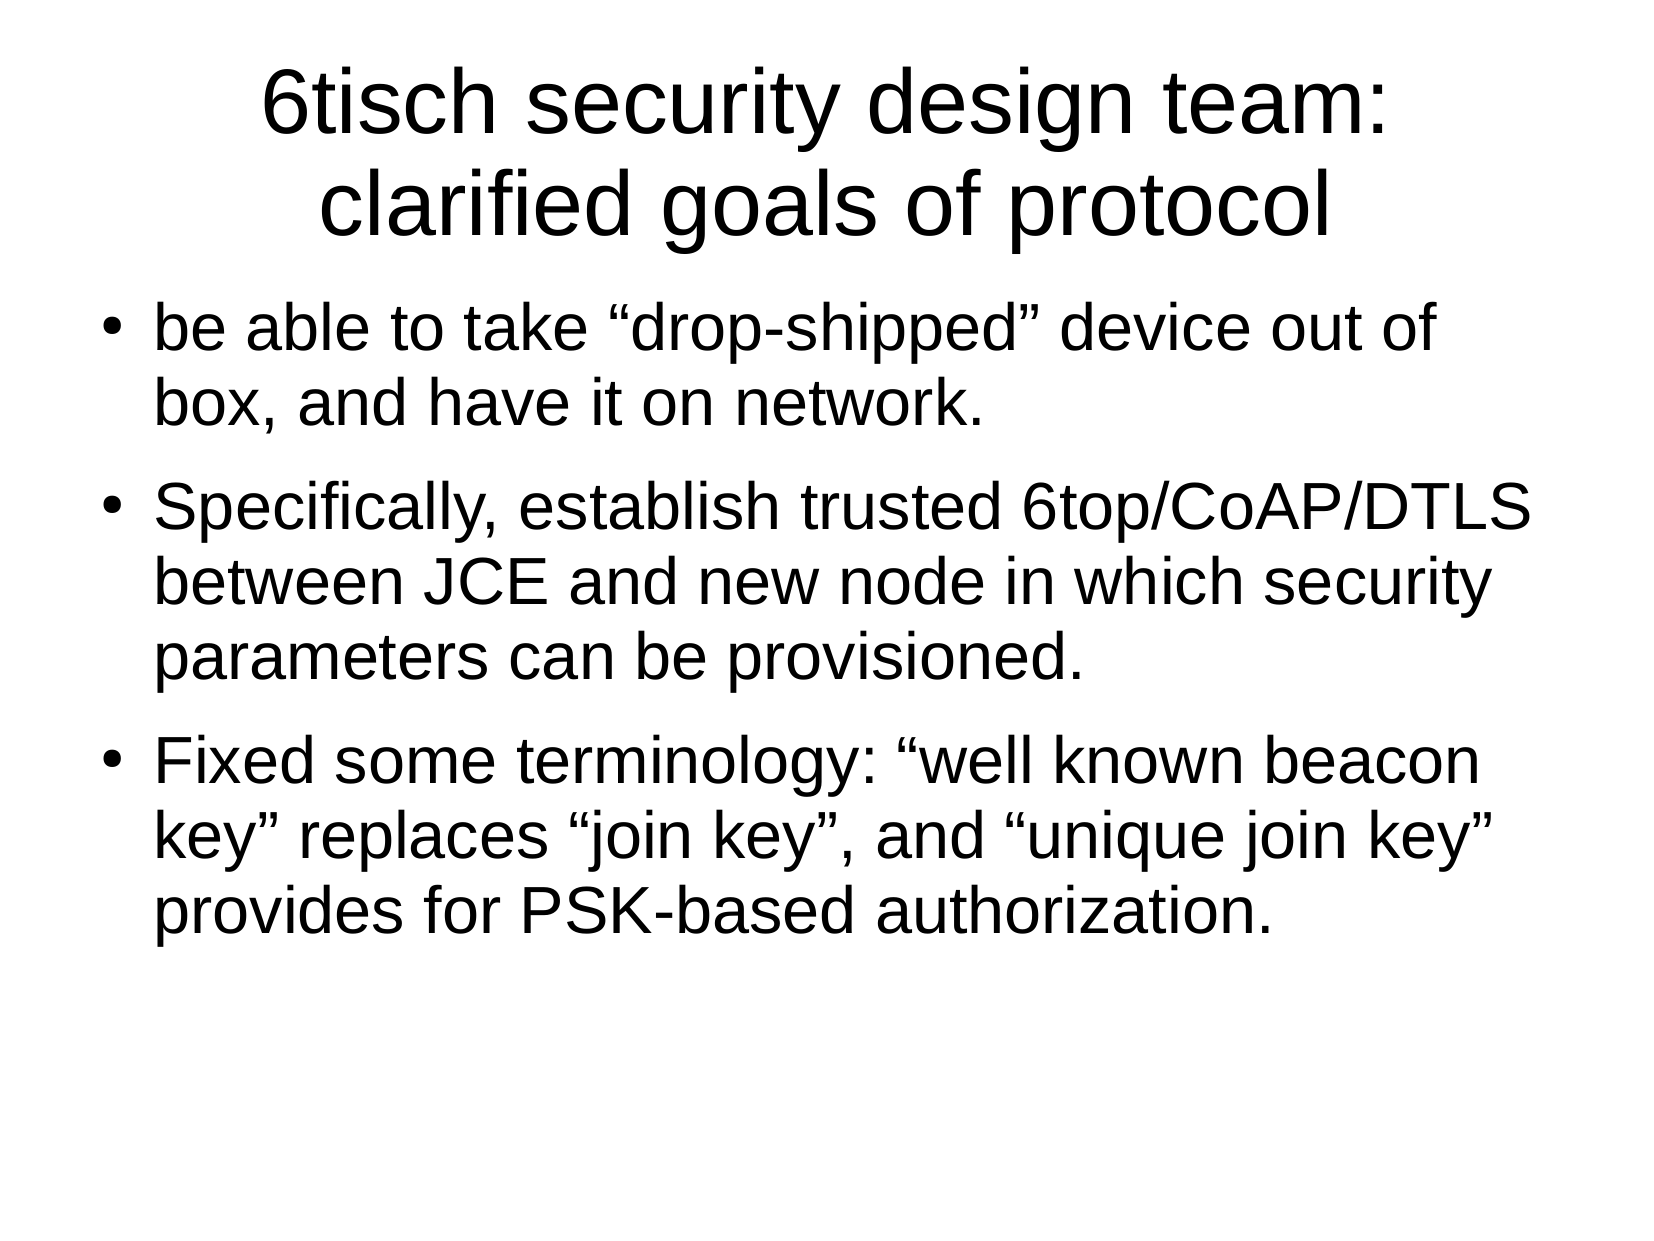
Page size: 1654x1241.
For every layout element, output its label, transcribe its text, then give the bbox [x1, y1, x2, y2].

title 6tisch security design team: clarified goals of protocol [82, 49, 1571, 257]
list be able to take “drop-shipped” device out of box, and have it on network. Specifically, establish trusted 6top/CoAP/DTLS between JCE and new node in which security parameters can be provisioned. Fixed some terminology: “well known beacon key” replaces “join key”, and “unique join key” provides for PSK-based authorization. [82, 290, 1538, 1010]
